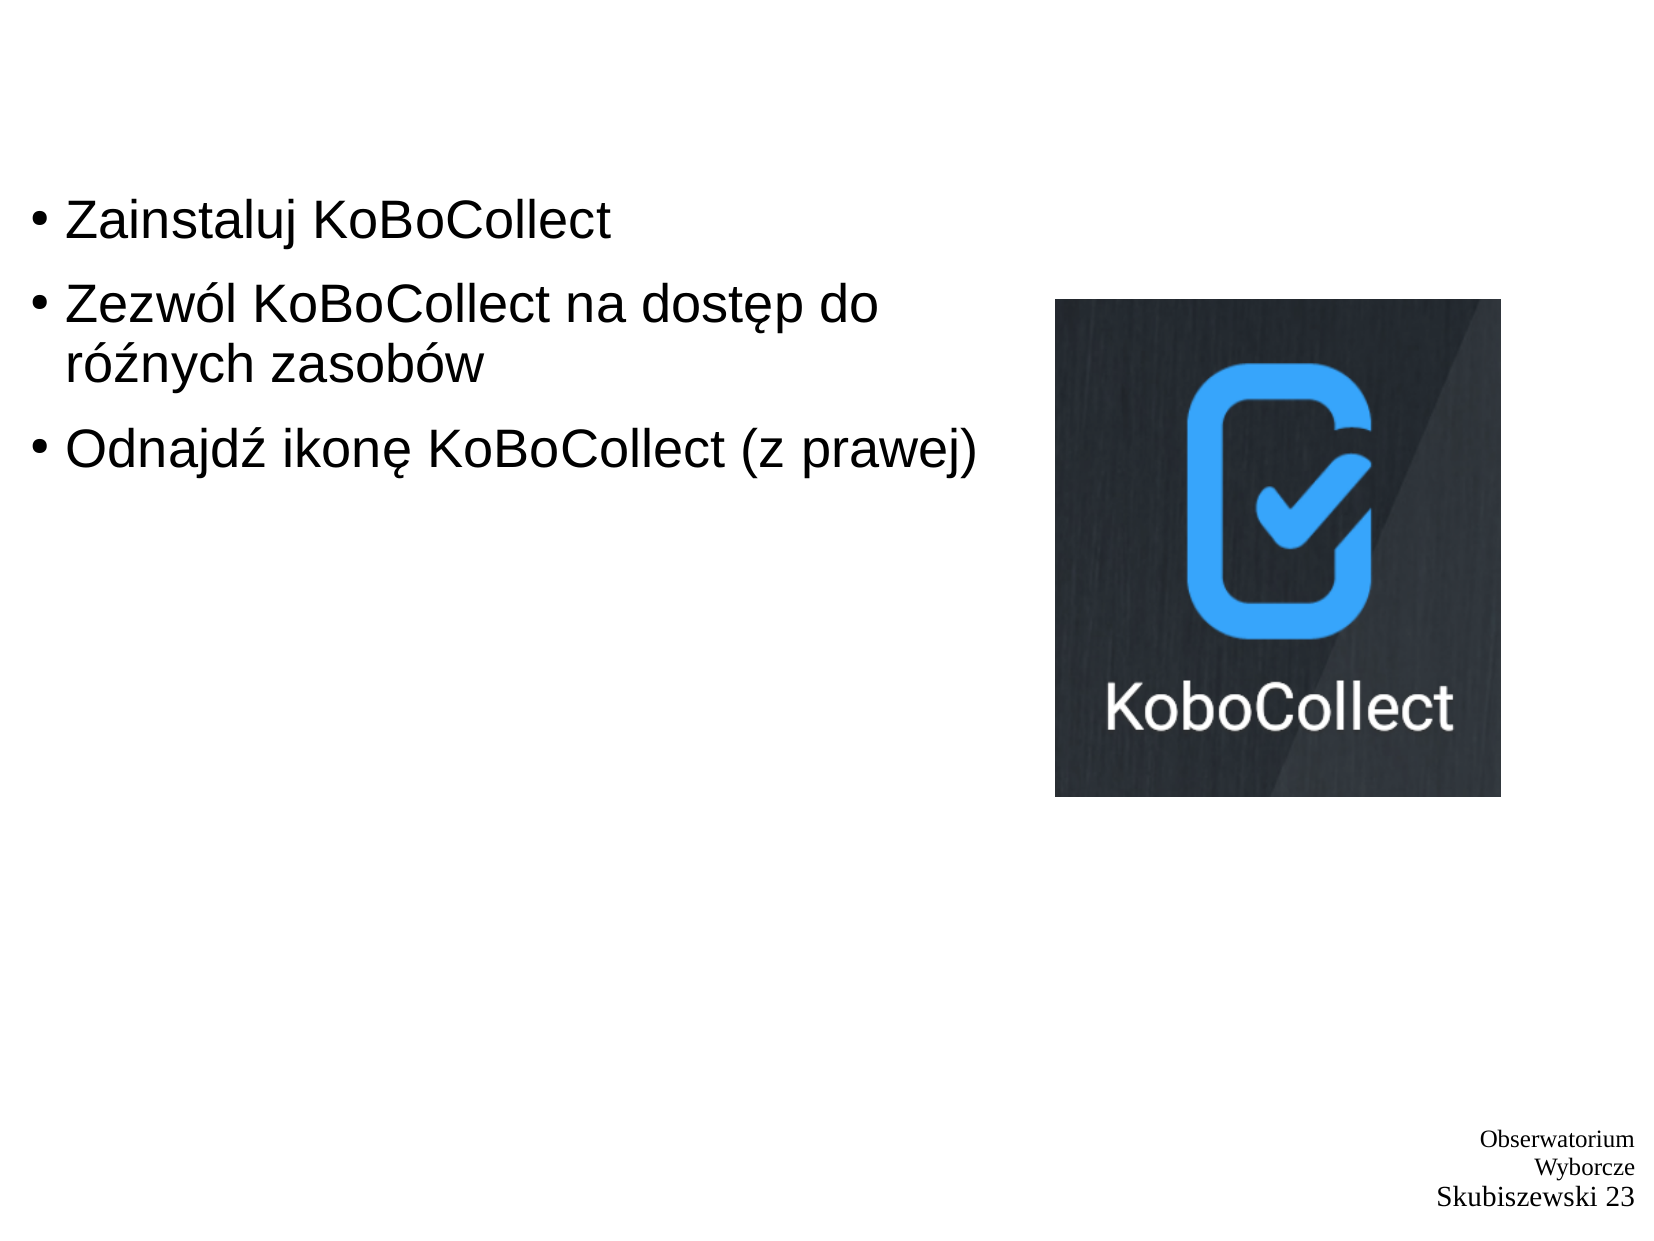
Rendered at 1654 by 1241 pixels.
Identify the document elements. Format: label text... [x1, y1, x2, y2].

picture [1055, 299, 1501, 797]
list Zainstaluj KoBoCollect Zezwól KoBoCollect na dostęp do róźnych zasobów Odnajdź ikonę KoBoCollect (z prawej) [30, 105, 1051, 1081]
